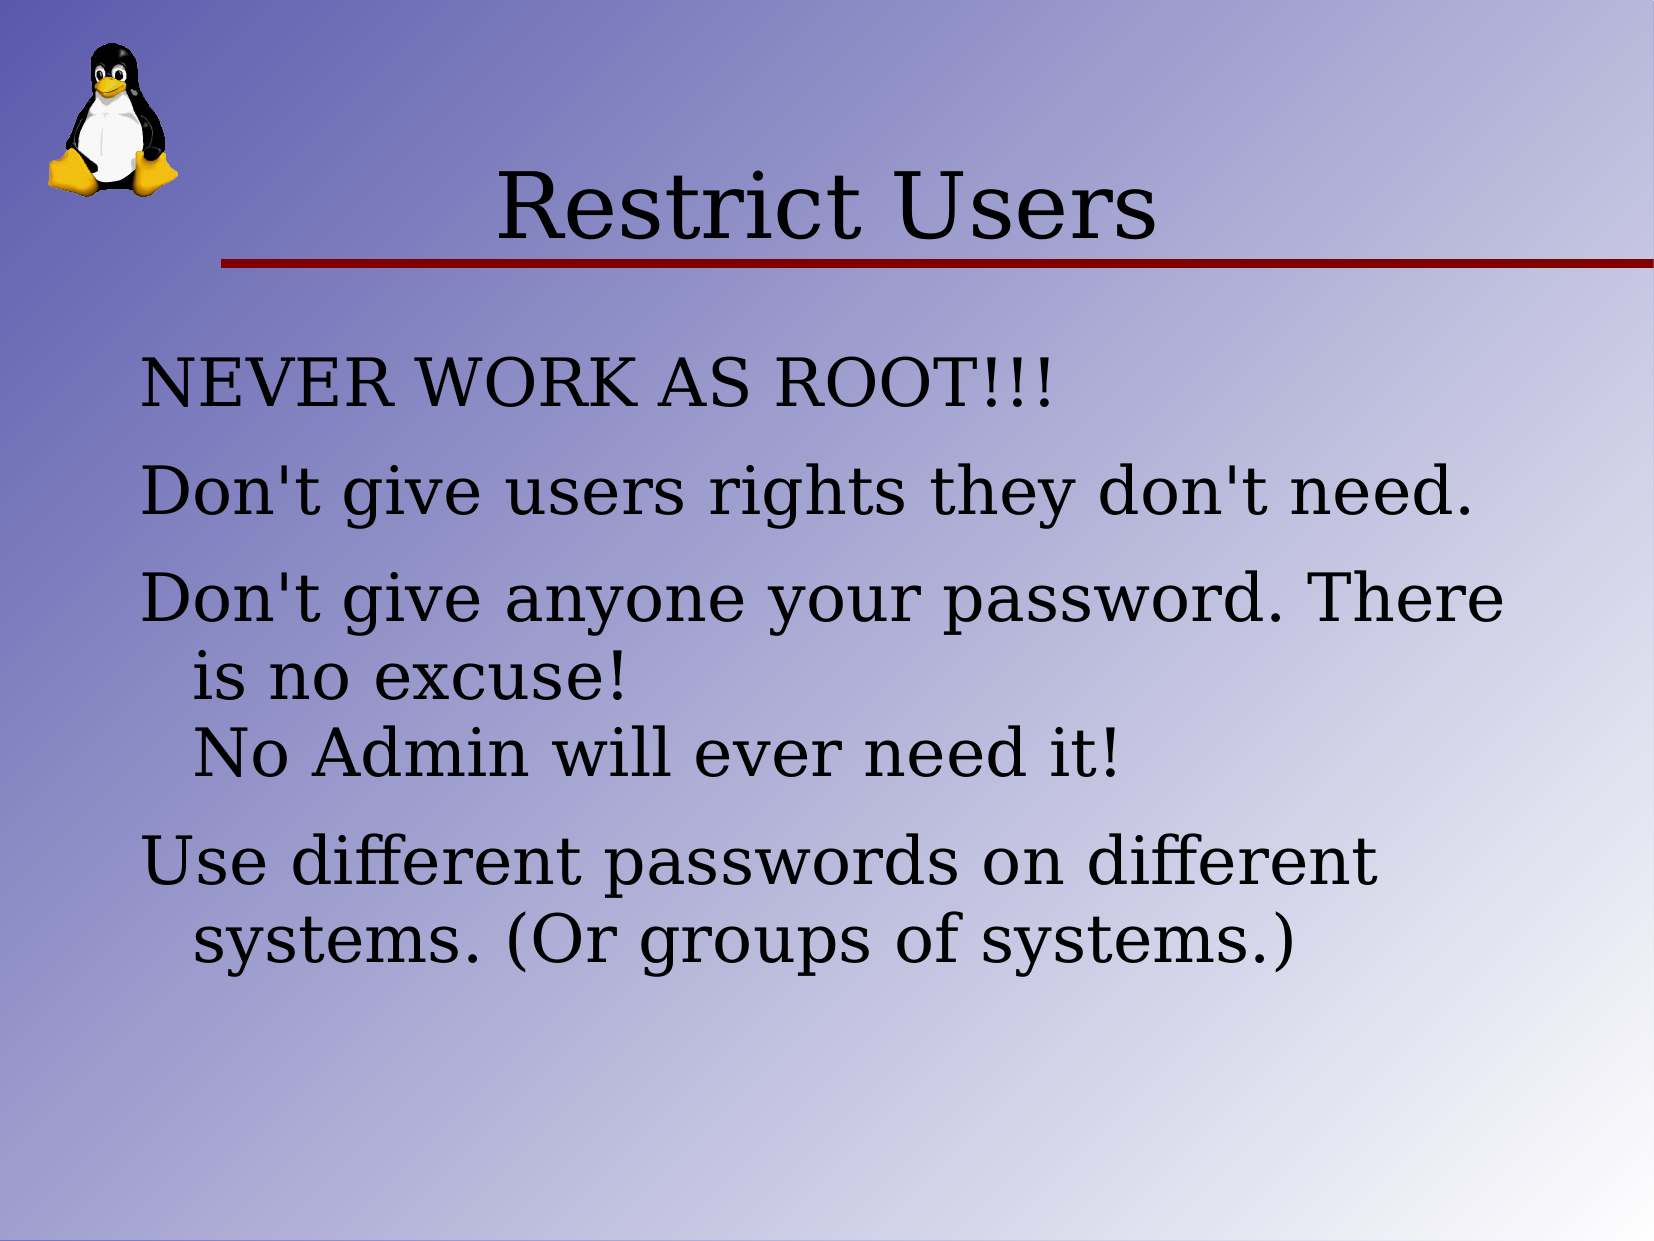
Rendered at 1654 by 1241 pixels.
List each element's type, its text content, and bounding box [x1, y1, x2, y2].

picture [48, 43, 178, 197]
list NEVER WORK AS ROOT!!! Don't give users rights they don't need. Don't give anyone your password. There is no excuse! No Admin will ever need it! Use different passwords on different systems. (Or groups of systems.) [121, 344, 1534, 1127]
title Restrict Users [121, 102, 1534, 311]
